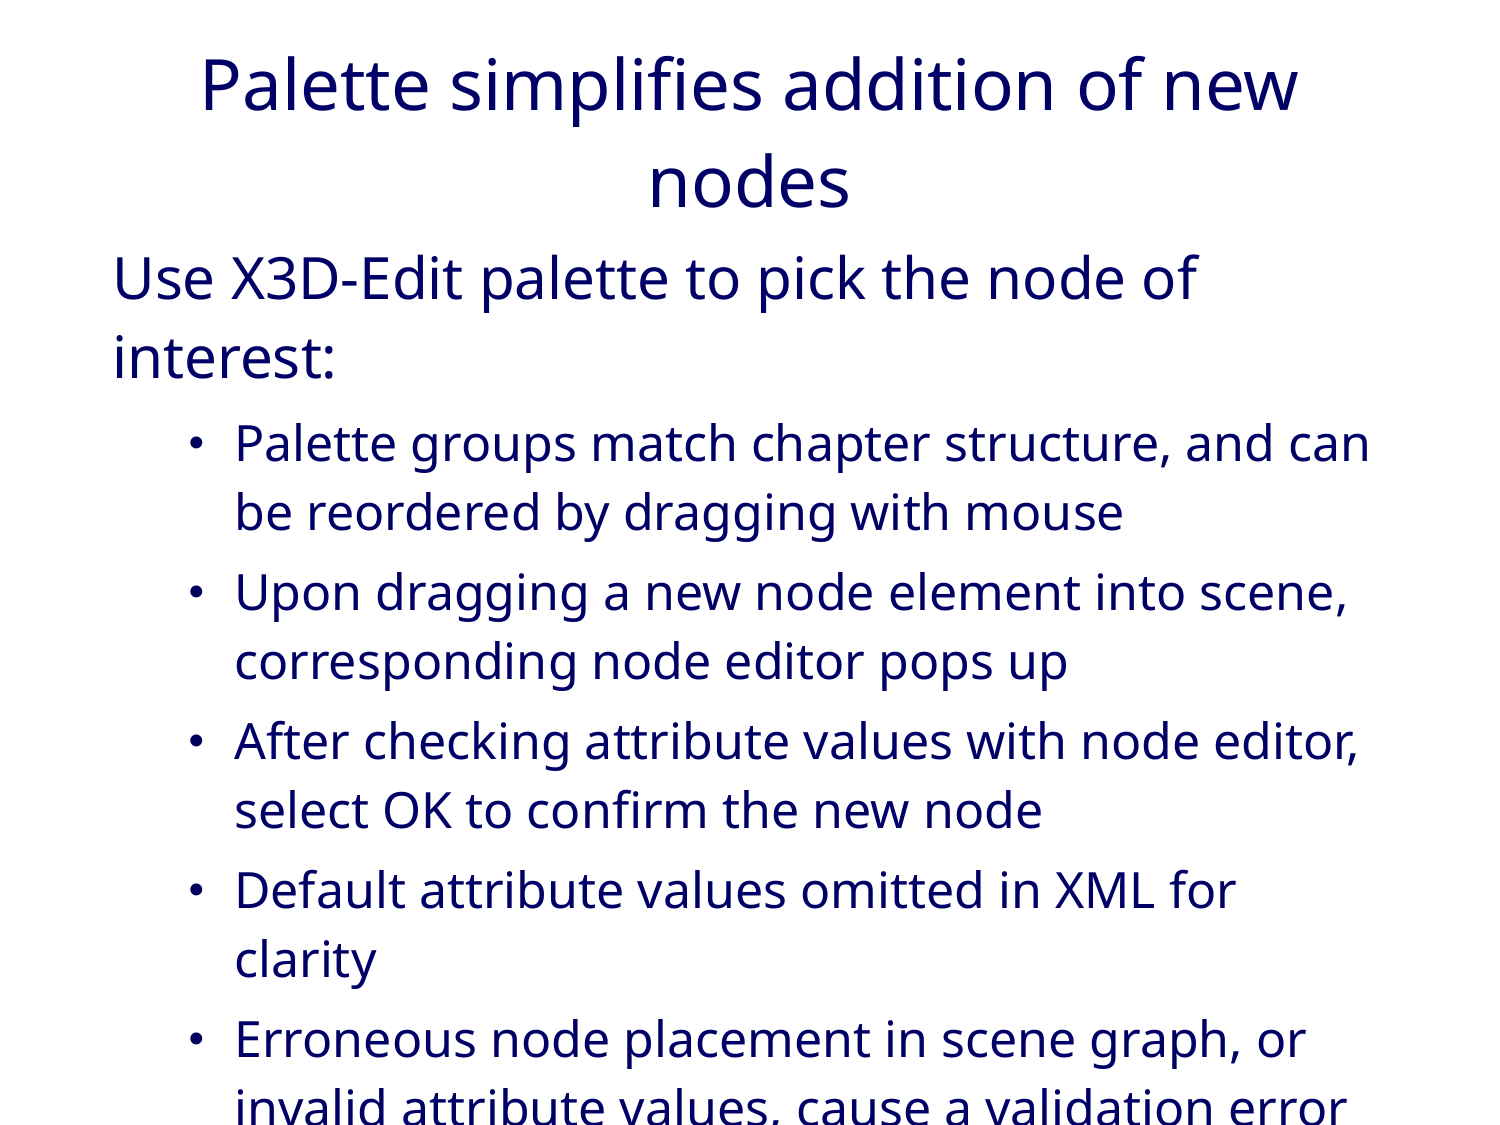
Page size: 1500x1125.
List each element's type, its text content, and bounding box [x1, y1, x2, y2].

title Palette simplifies addition of new nodes [112, 37, 1388, 226]
list Use X3D-Edit palette to pick the node of interest: Palette groups match chapter structure, and can be reordered by dragging with mouse Upon dragging a new node element into scene, corresponding node editor pops up After checking attribute values with node editor, select OK to confirm the new node Default attribute values omitted in XML for clarity Erroneous node placement in scene graph, or invalid attribute values, cause a validation error Accept or reject validation errors as appropriate, then continue with text editing if desired [112, 237, 1388, 1046]
